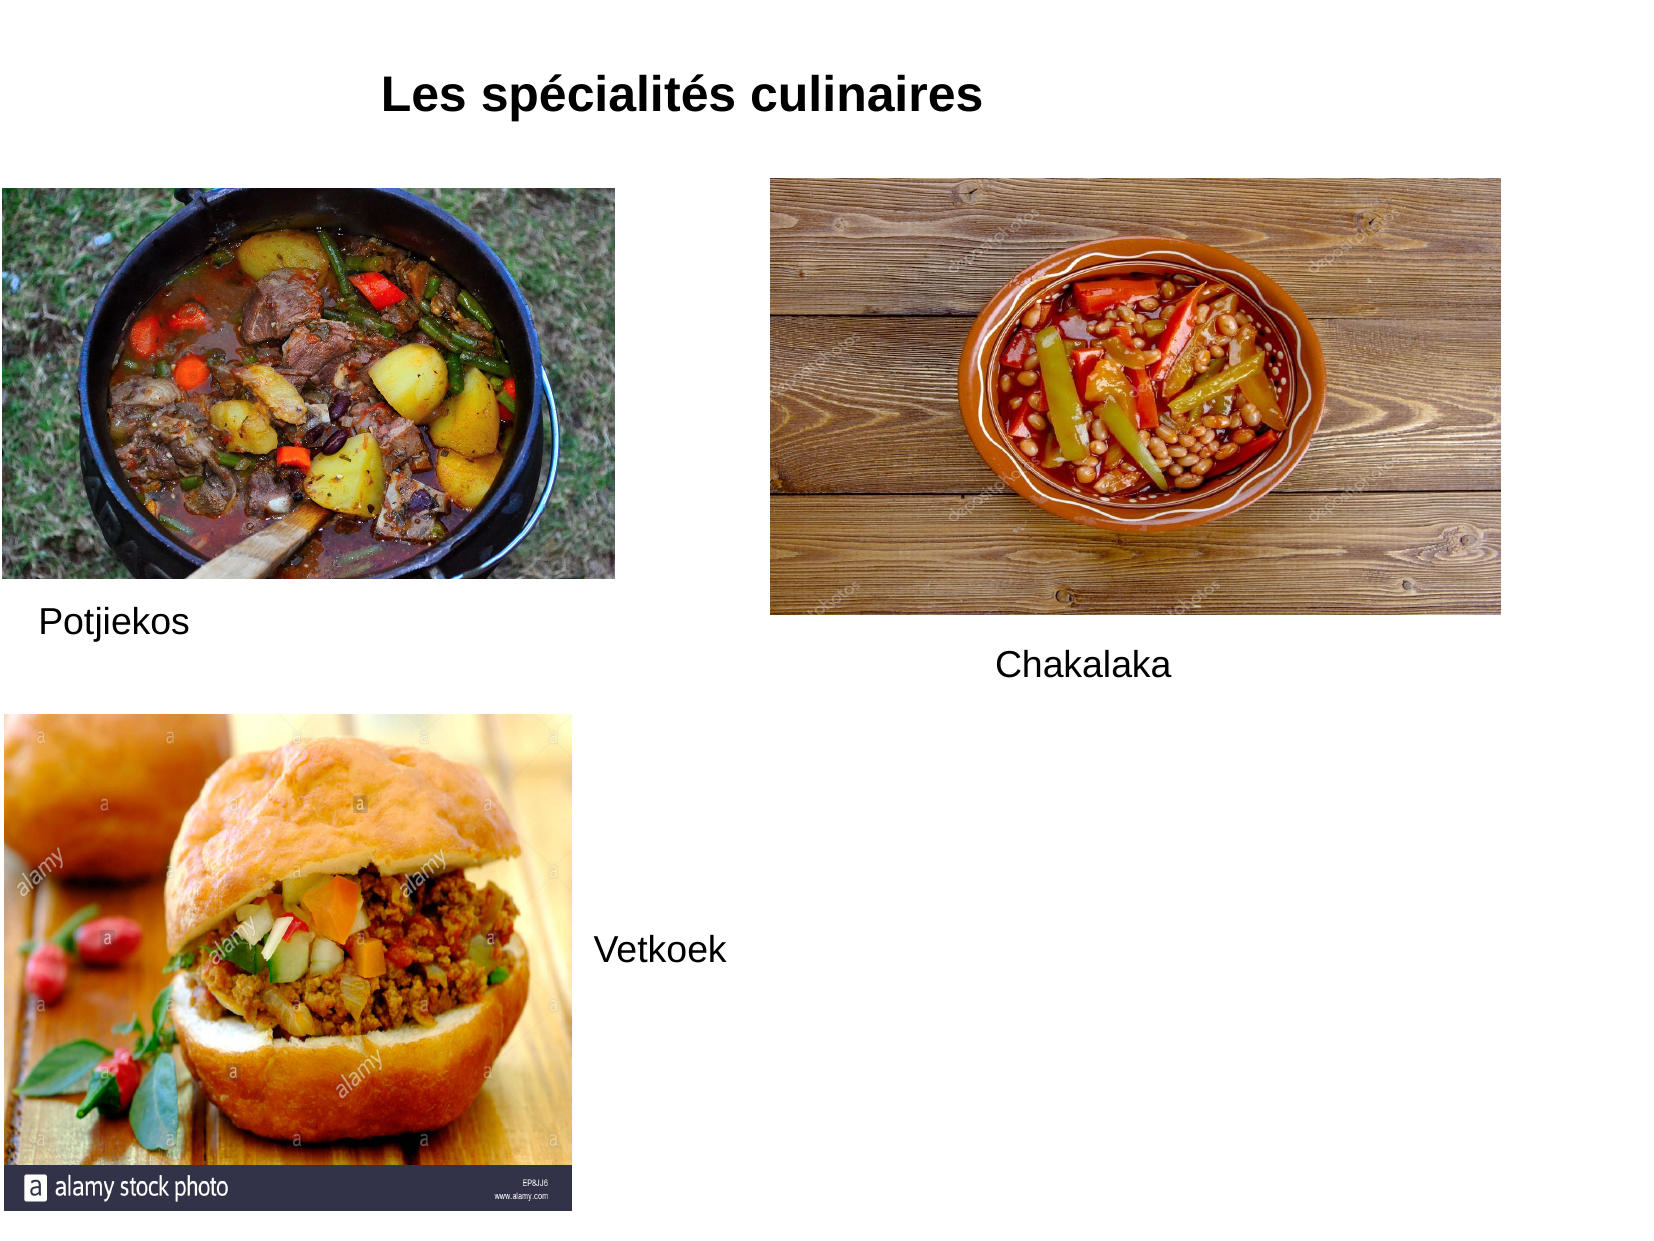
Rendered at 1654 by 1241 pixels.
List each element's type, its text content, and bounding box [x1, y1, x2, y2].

text_box Chakalaka [980, 636, 1241, 694]
text_box Potjiekos [23, 592, 532, 650]
picture [770, 178, 1501, 615]
picture [4, 714, 572, 1211]
picture [2, 188, 615, 579]
text_box Vetkoek [578, 921, 1063, 979]
text_box Les spécialités culinaires [366, 59, 1276, 149]
